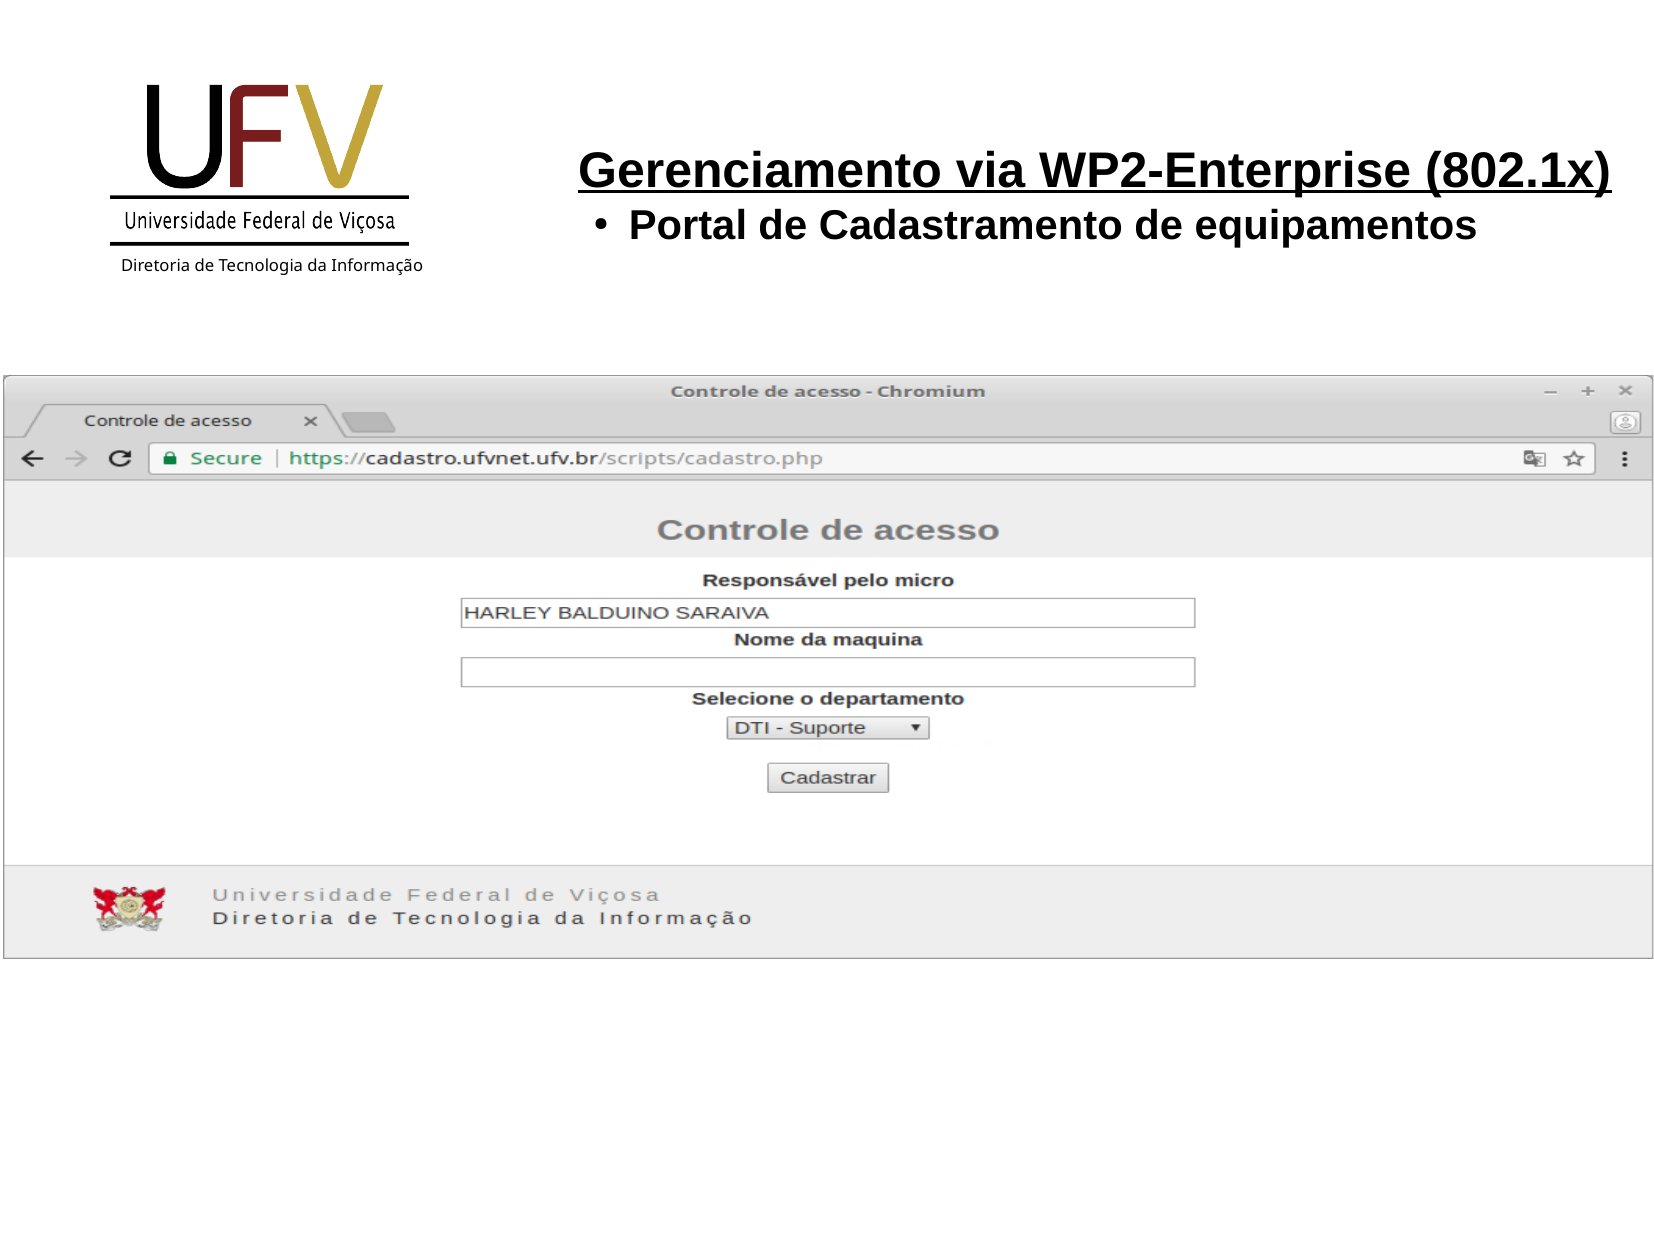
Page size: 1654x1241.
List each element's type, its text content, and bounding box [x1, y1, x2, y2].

picture [3, 375, 1654, 959]
title Gerenciamento via WP2-Enterprise (802.1x) [578, 141, 1630, 254]
text_box Diretoria de Tecnologia da Informação [409, 246, 443, 280]
text_box Portal de Cadastramento de equipamentos [578, 194, 1654, 256]
picture [110, 47, 409, 283]
